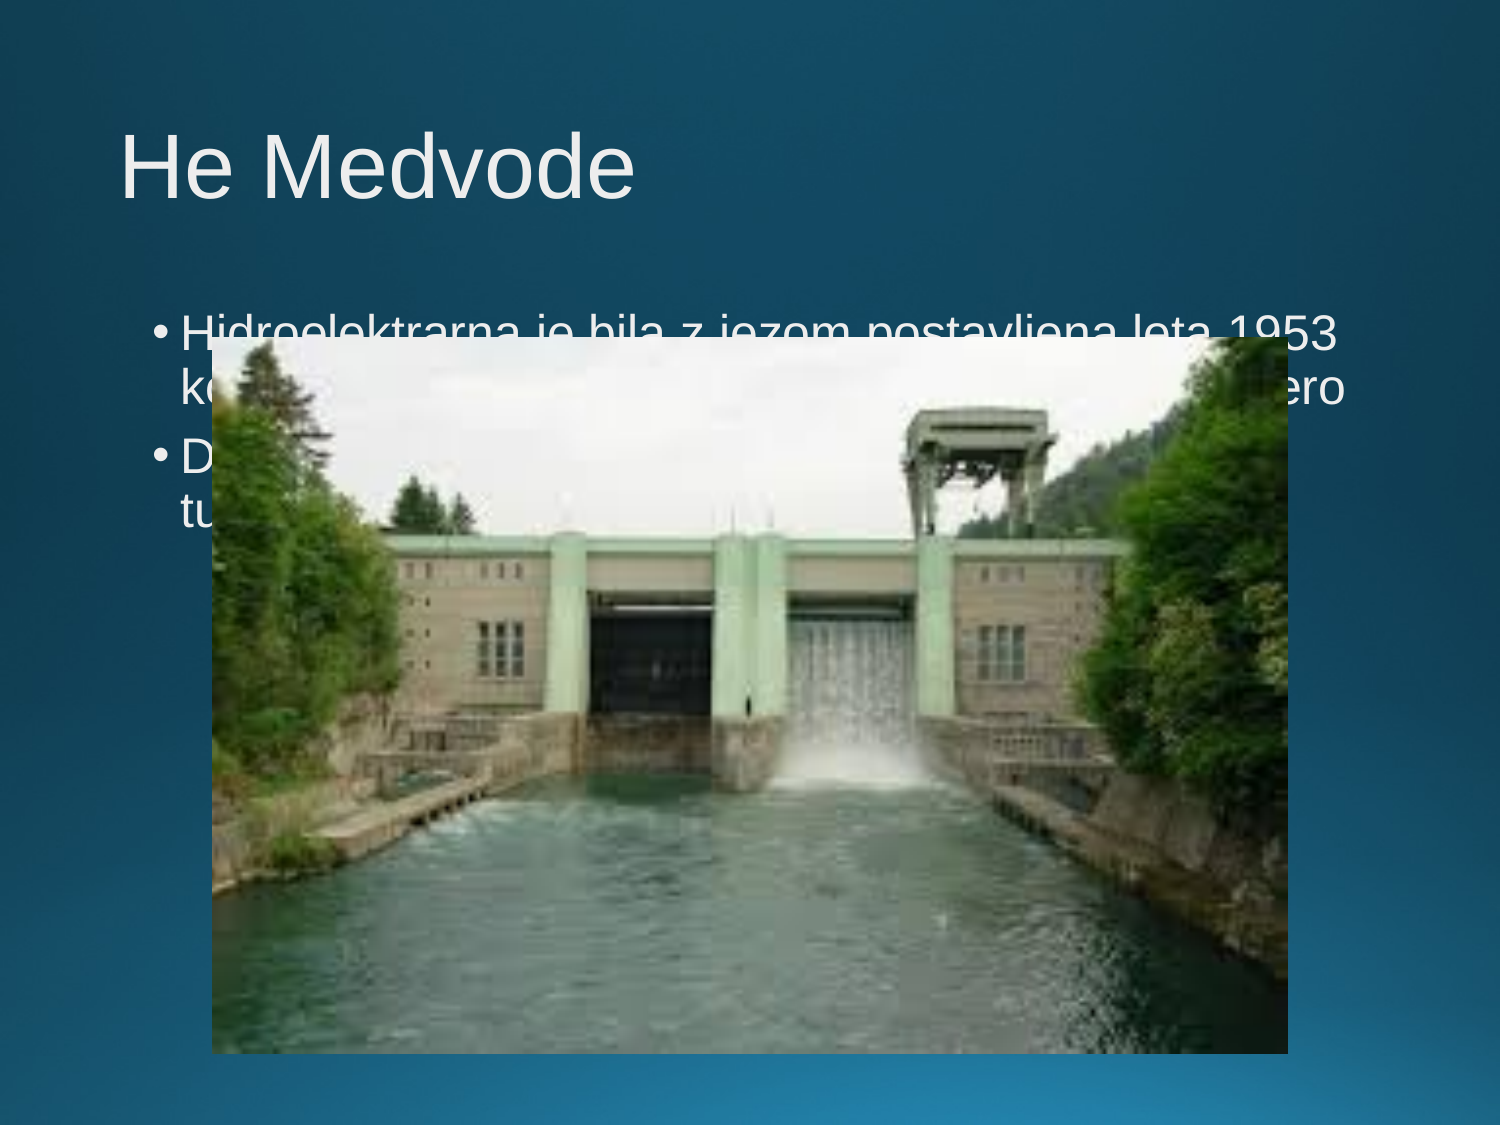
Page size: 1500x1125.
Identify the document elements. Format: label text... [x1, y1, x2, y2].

list Hidroelektrarna je bila z jezom postavljena leta 1953 ko je zaradi dviga gladine reke nastalo zbijsko jezero Deluje z močjo 25 MW ter uporablja 2 kaplanovi turbini [137, 299, 1397, 1014]
title He Medvode [103, 59, 1397, 278]
picture [0, 0, 1500, 1125]
